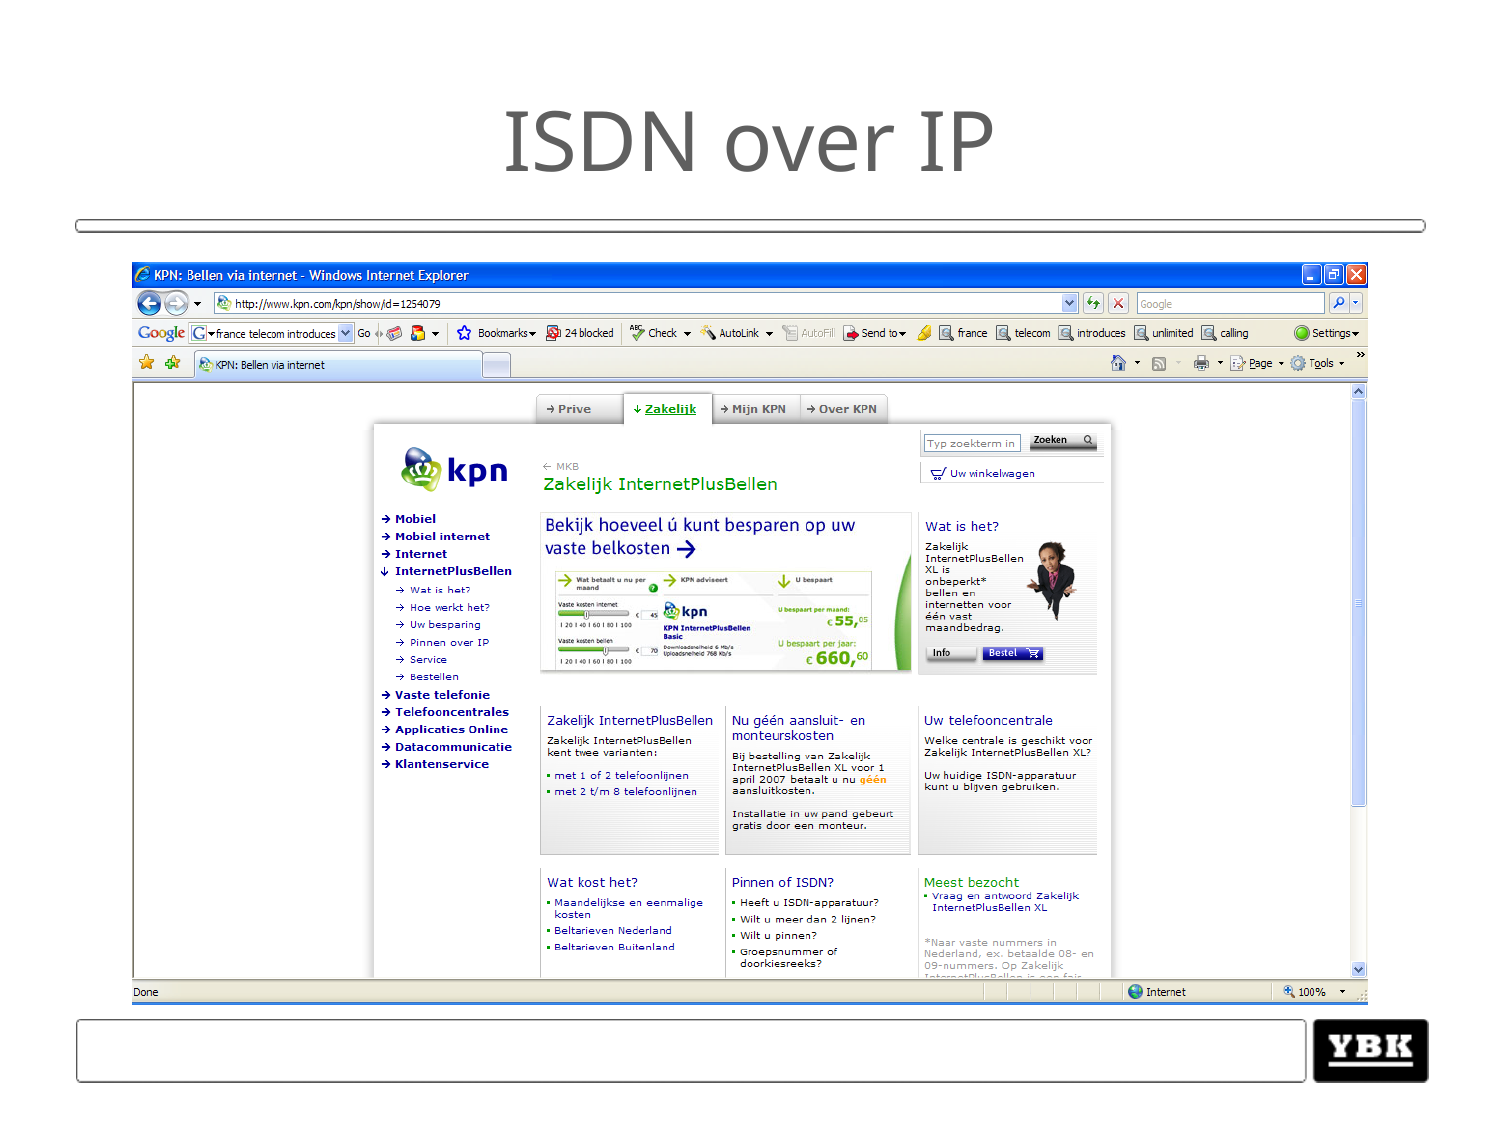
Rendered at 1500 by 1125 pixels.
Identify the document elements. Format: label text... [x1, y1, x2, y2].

picture [76, 1019, 1429, 1083]
title ISDN over IP [75, 45, 1426, 233]
picture [132, 262, 1368, 1005]
